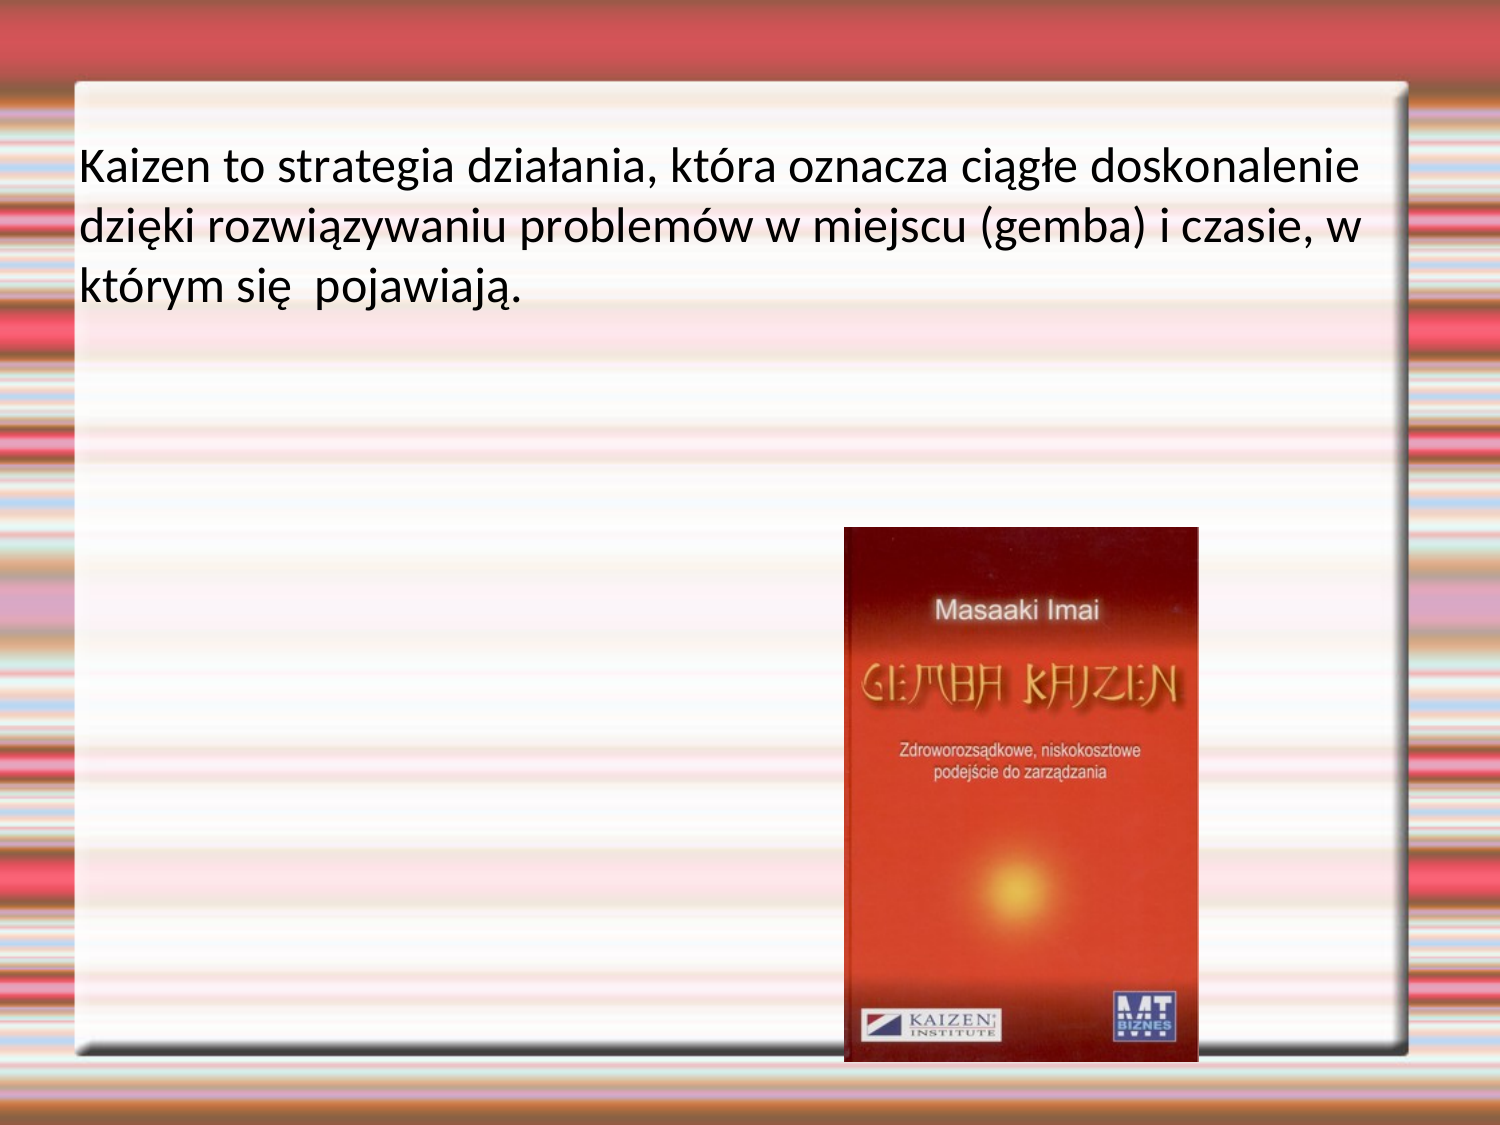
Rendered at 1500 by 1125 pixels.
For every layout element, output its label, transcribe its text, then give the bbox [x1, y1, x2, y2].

list Kaizen to strategia działania, która oznacza ciągłe doskonalenie dzięki rozwiązywaniu problemów w miejscu (gemba) i czasie, w którym się pojawiają. [64, 125, 1415, 868]
picture [0, 0, 1500, 1125]
